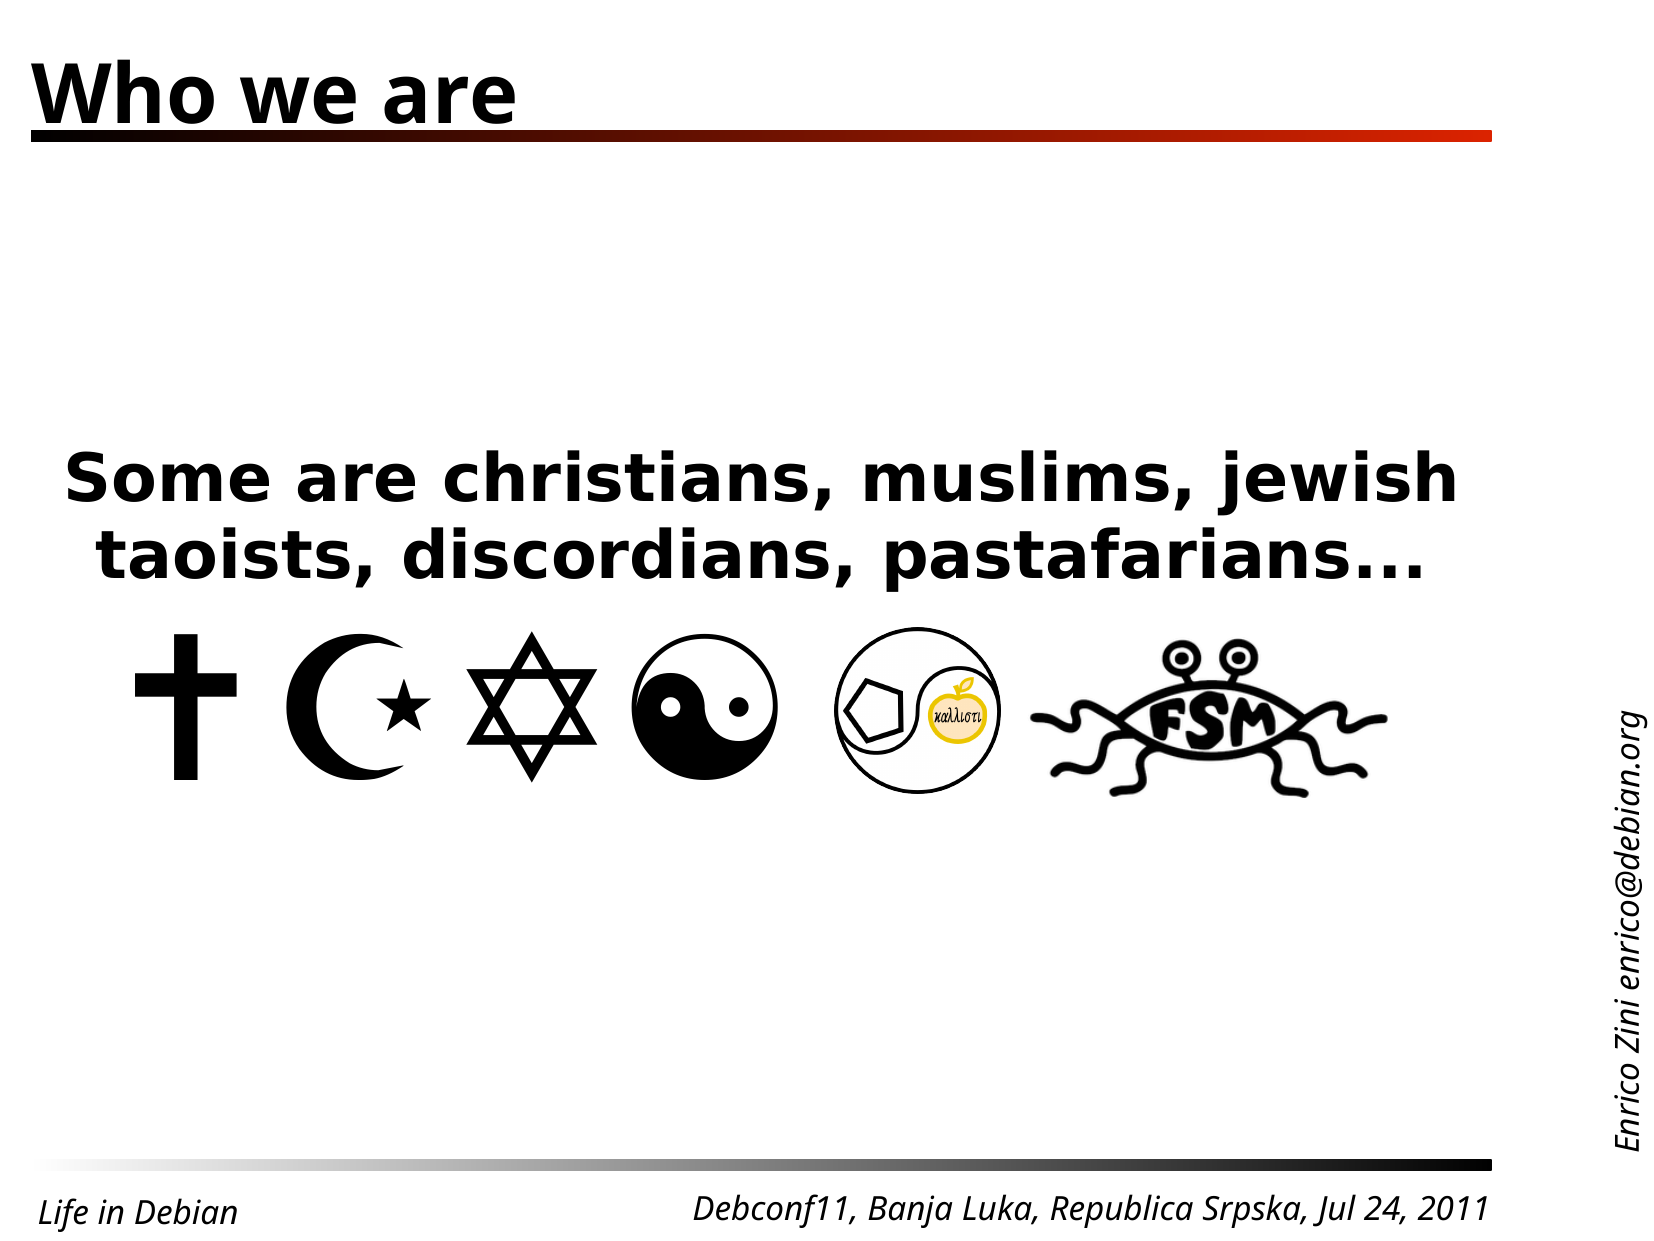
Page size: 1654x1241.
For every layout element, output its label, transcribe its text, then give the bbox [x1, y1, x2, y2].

picture [834, 627, 1001, 794]
text_box Some are christians, muslims, jewish taoists, discordians, pastafarians... ✝☪✡☯ [30, 439, 1495, 828]
text_box Who we are [31, 34, 1438, 168]
picture [1027, 637, 1389, 798]
